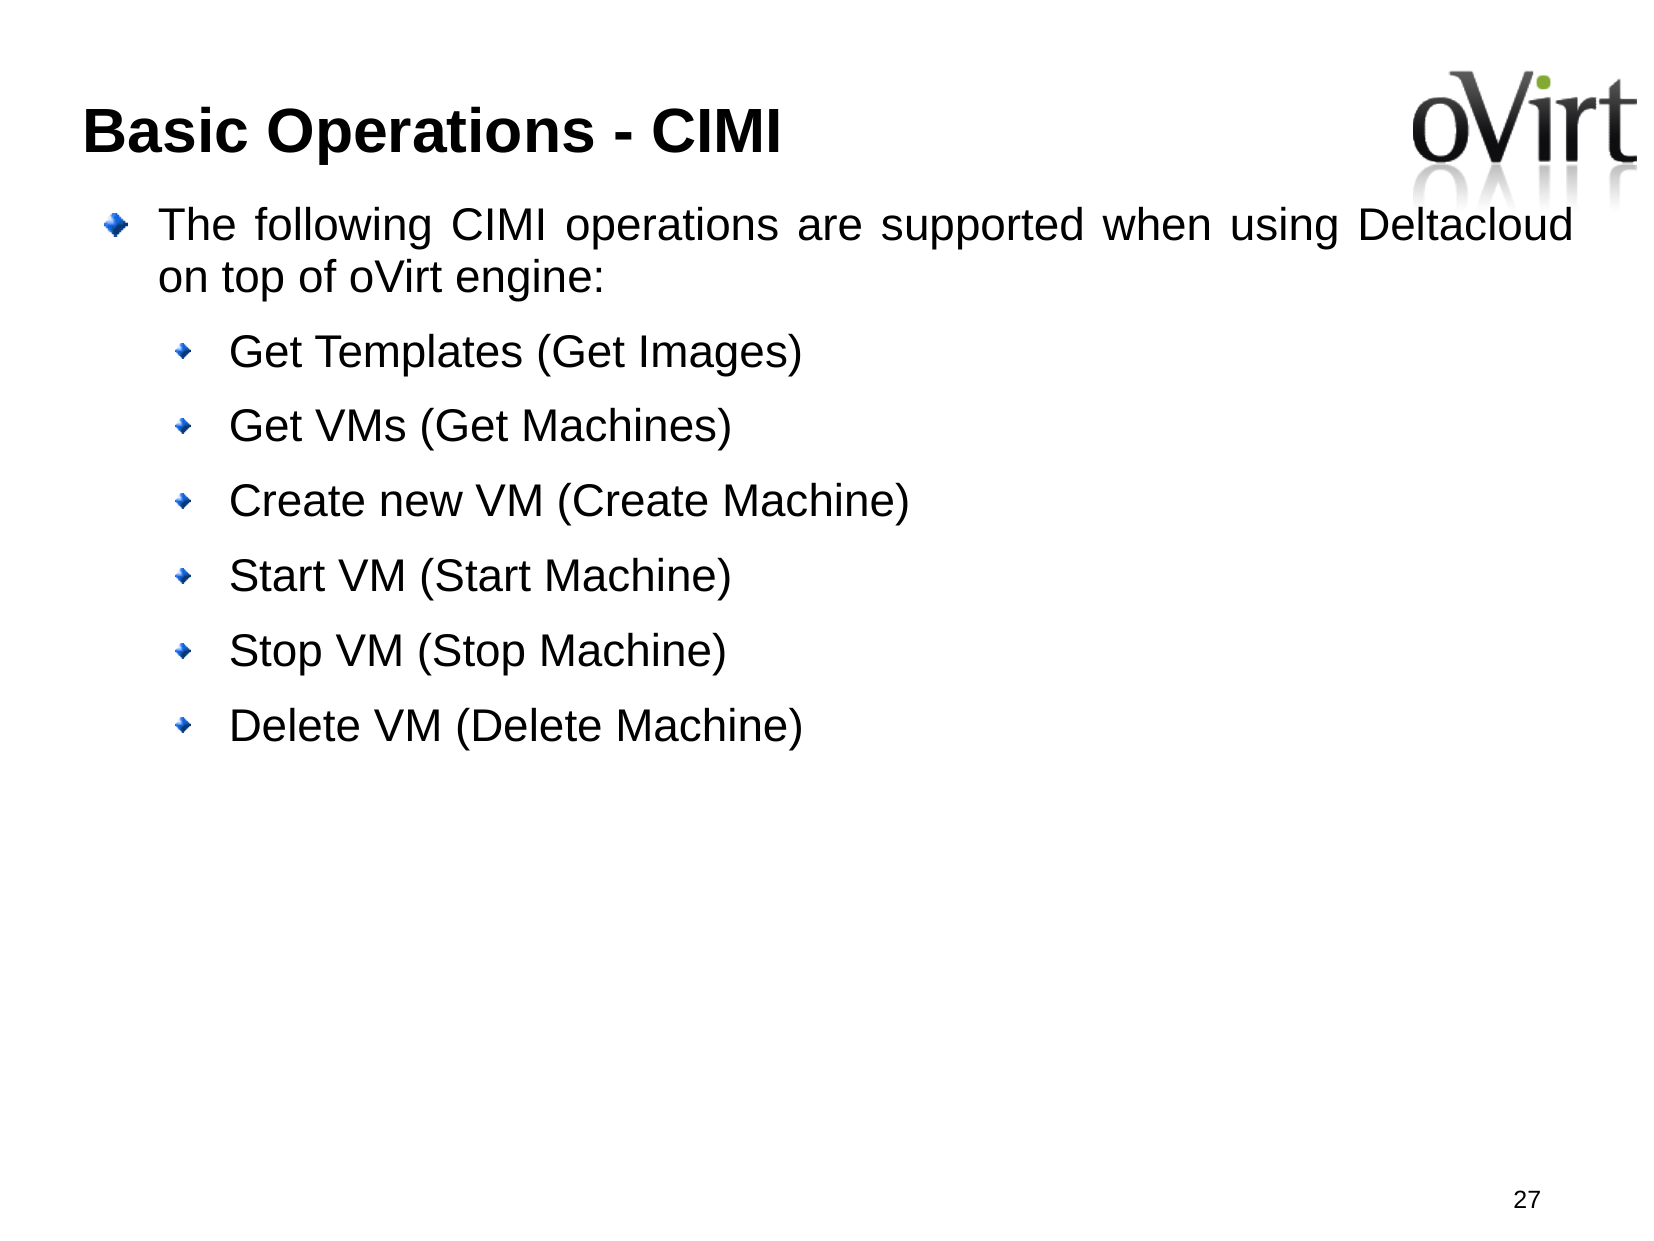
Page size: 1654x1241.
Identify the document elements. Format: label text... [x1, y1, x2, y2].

title Basic Operations - CIMI [82, 37, 1303, 226]
list The following CIMI operations are supported when using Deltacloud on top of oVirt engine: Get Templates (Get Images) Get VMs (Get Machines) Create new VM (Create Machine) Start VM (Start Machine) Stop VM (Stop Machine) Delete VM (Delete Machine) [86, 199, 1576, 993]
picture [1413, 63, 1637, 212]
